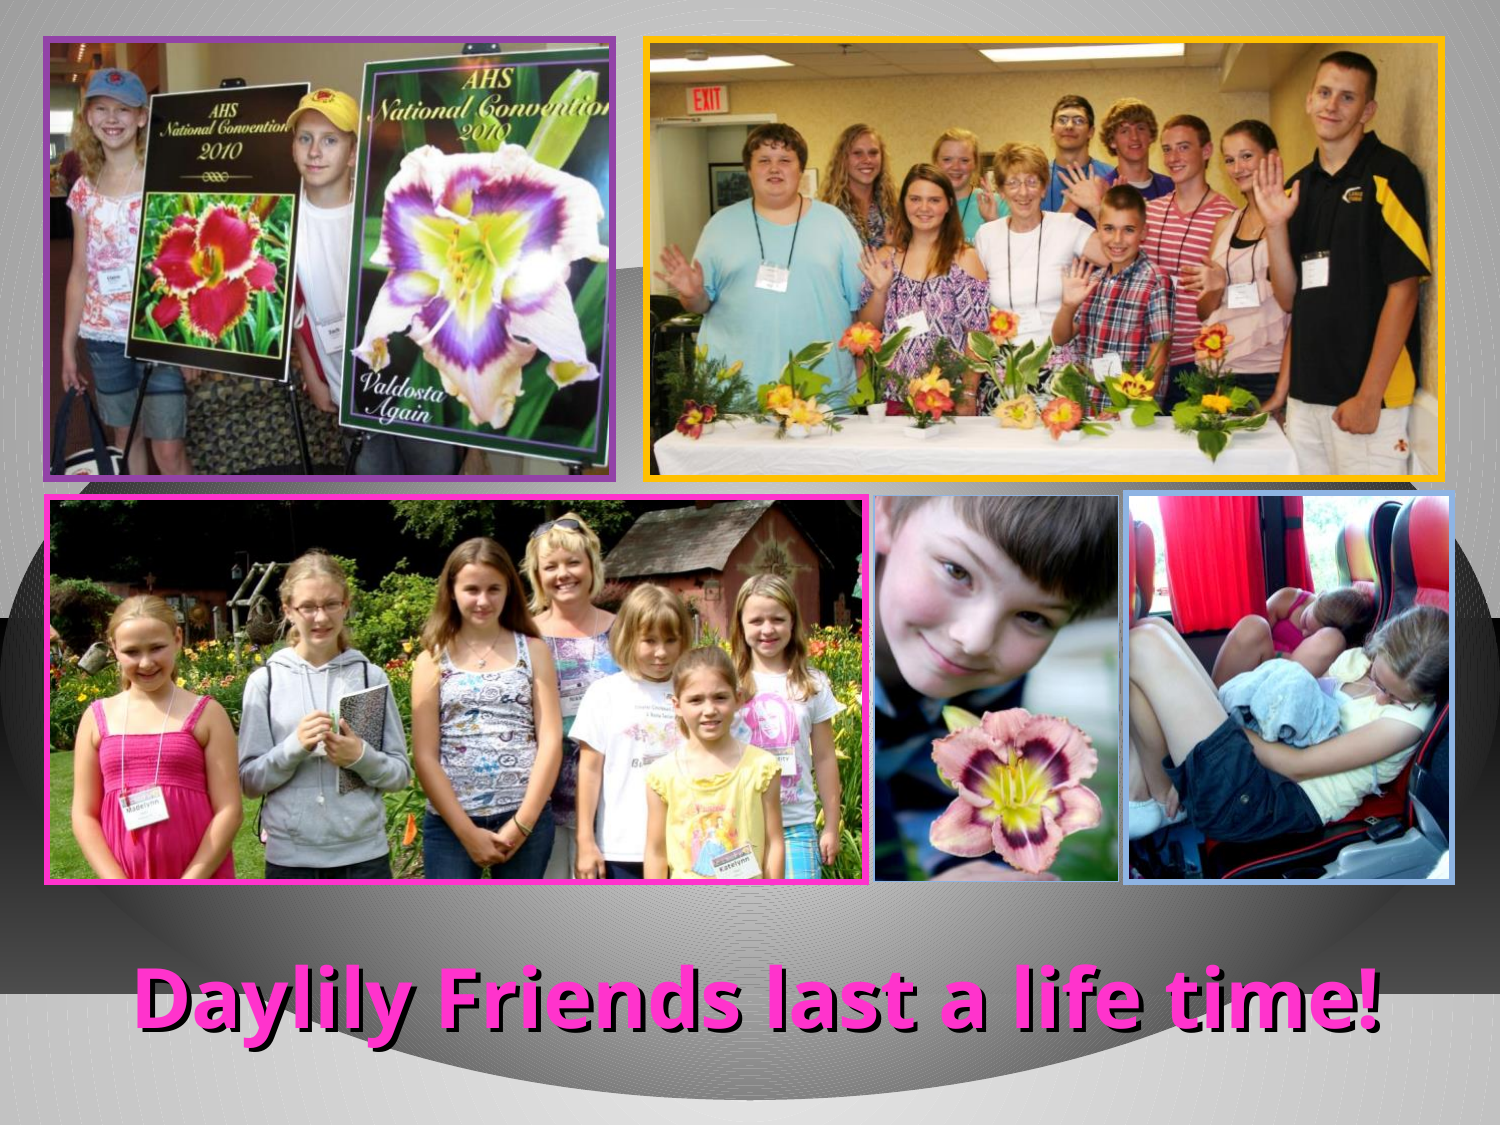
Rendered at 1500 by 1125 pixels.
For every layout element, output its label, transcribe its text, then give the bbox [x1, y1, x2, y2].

text_box Daylily Friends last a life time! [37, 937, 1476, 1054]
picture [50, 43, 610, 475]
picture [1129, 496, 1449, 880]
picture [50, 500, 863, 880]
picture [650, 43, 1438, 475]
picture [875, 496, 1118, 881]
